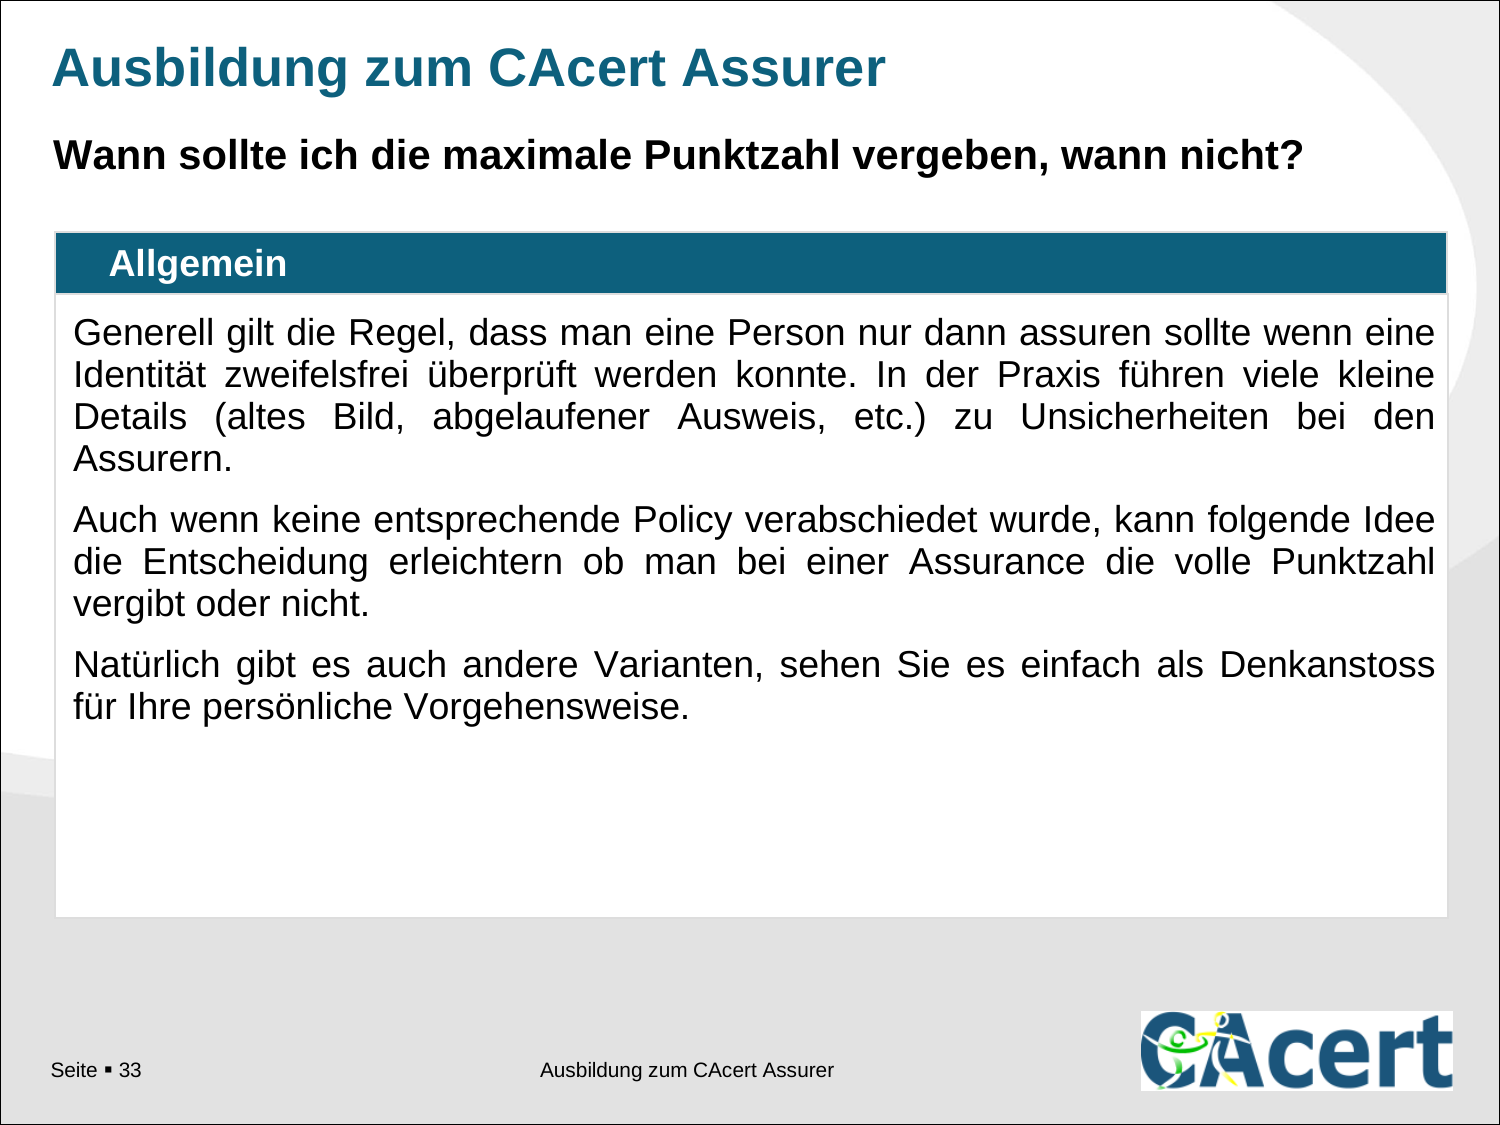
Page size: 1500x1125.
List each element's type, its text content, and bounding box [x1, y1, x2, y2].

picture [1, 1, 1499, 1124]
text_box Wann sollte ich die maximale Punktzahl vergeben, wann nicht? [53, 125, 1448, 185]
title Ausbildung zum CAcert Assurer [51, 19, 1450, 118]
text_box Allgemein [55, 232, 1447, 294]
text_box Generell gilt die Regel, dass man eine Person nur dann assuren sollte wenn eine Identität zweifelsfrei überprüft werden konnte. In der Praxis führen viele kleine Details (altes Bild, abgelaufener Ausweis, etc.) zu Unsicherheiten bei den Assurern. Auch wenn keine entsprechende Policy verabschiedet wurde, kann folgende Idee die Entscheidung erleichtern ob man bei einer Assurance die volle Punktzahl vergibt oder nicht. Natürlich gibt es auch andere Varianten, sehen Sie es einfach als Denkanstoss für Ihre persönliche Vorgehensweise. [55, 294, 1448, 919]
